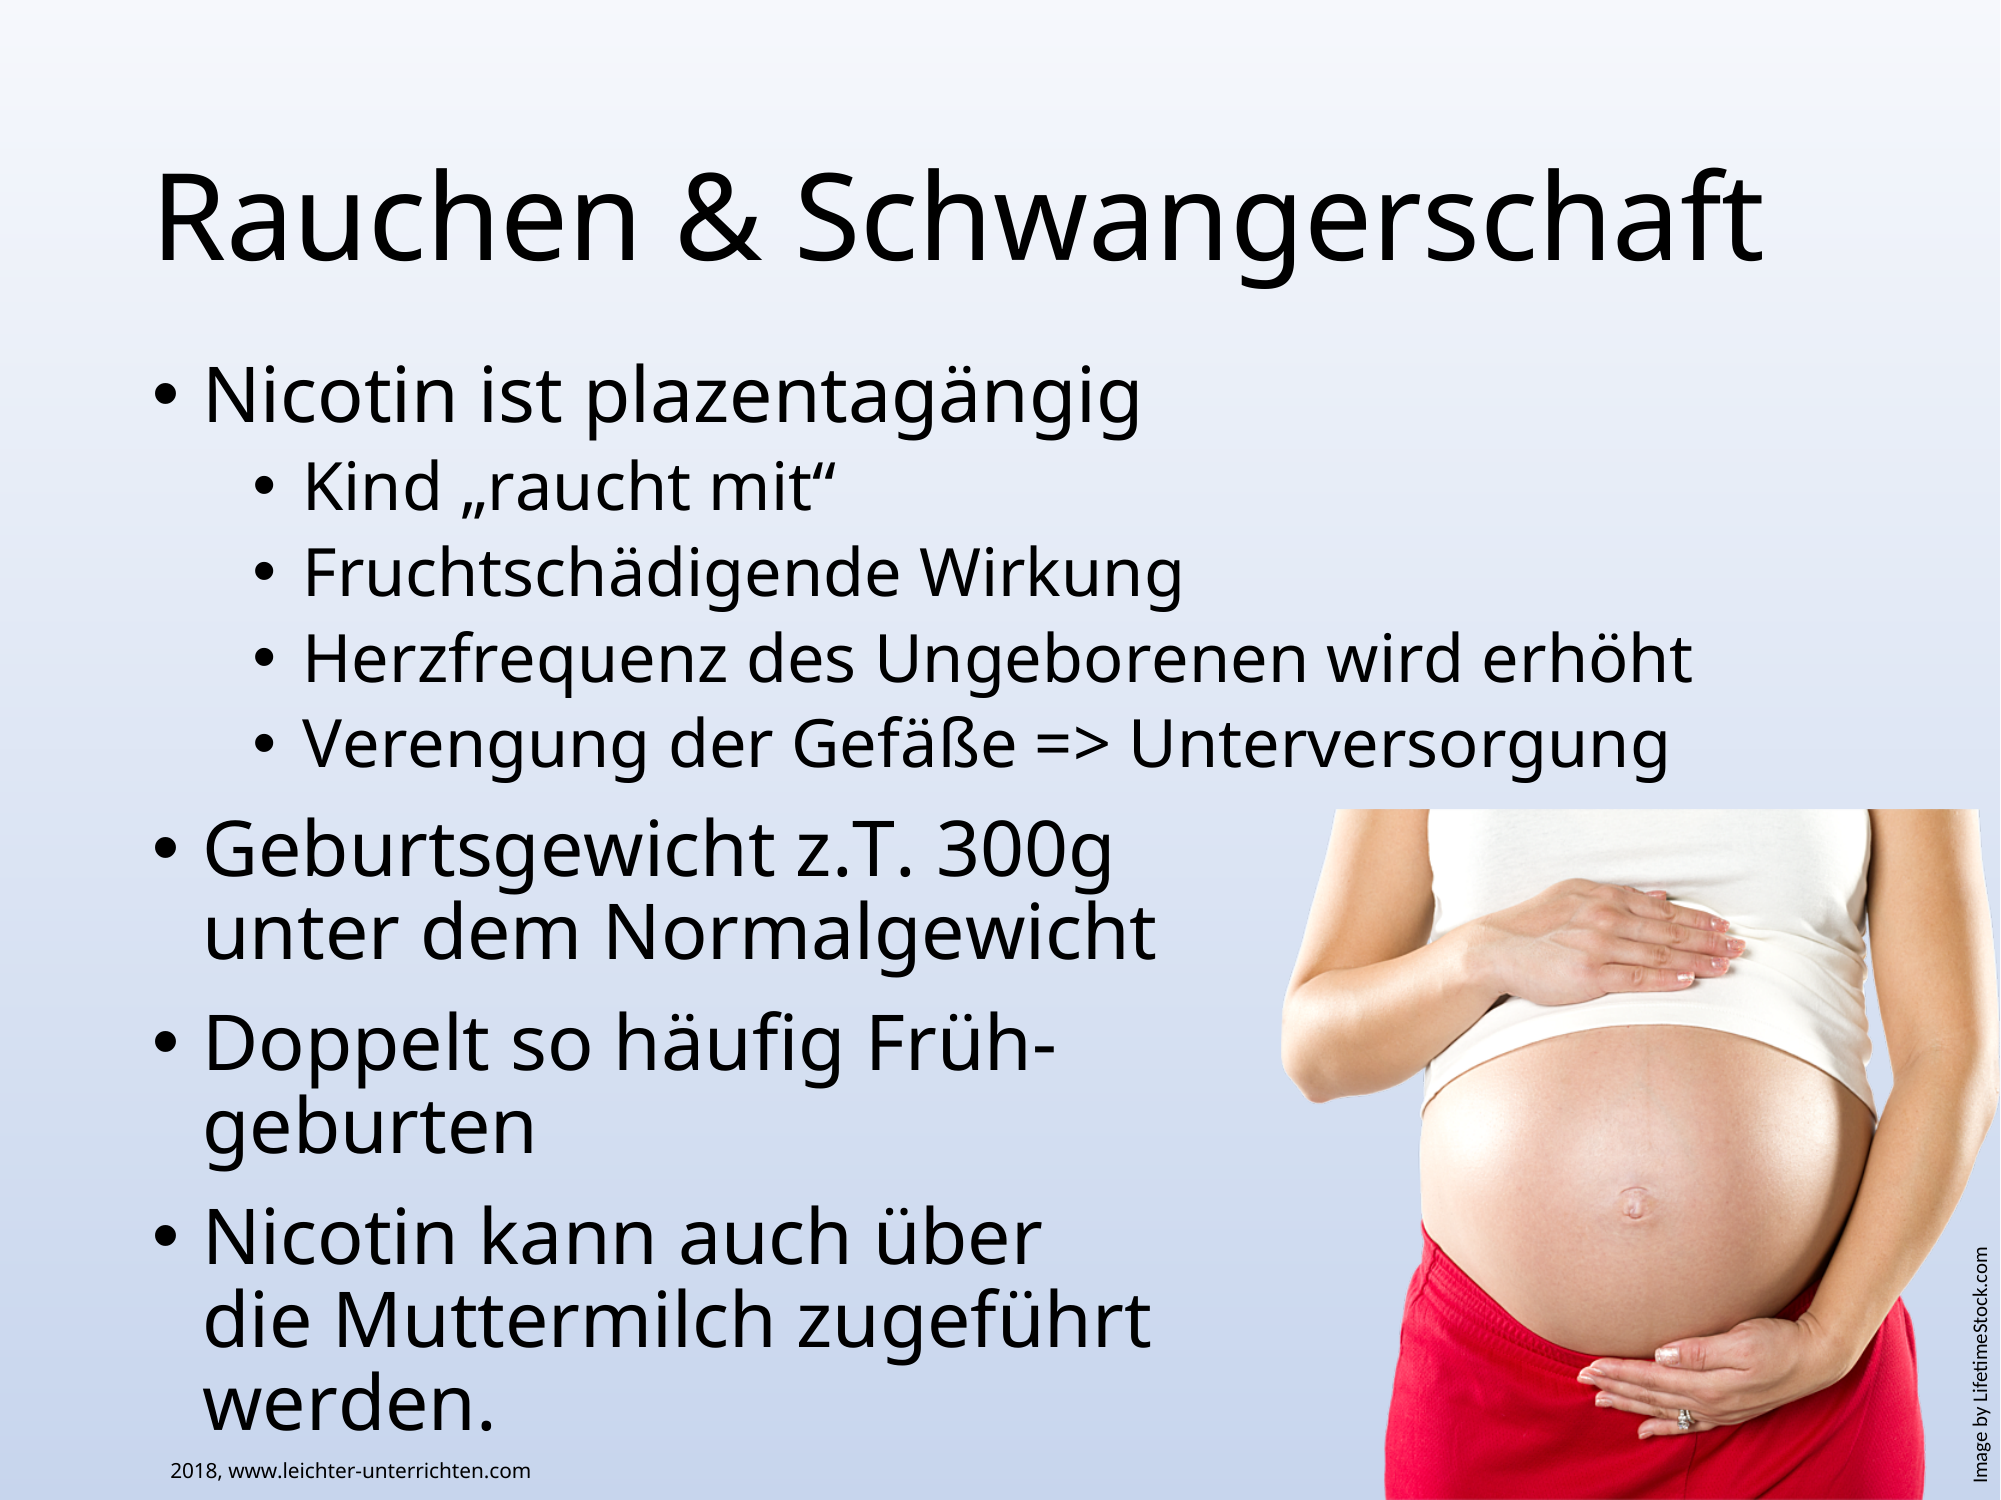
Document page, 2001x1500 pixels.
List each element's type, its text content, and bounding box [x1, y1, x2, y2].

title Rauchen & Schwangerschaft [135, 76, 1861, 367]
picture [1281, 809, 2001, 1500]
list Nicotin ist plazentagängig Kind „raucht mit“ Fruchtschädigende Wirkung Herzfrequenz des Ungeborenen wird erhöht Verengung der Gefäße => Unterversorgung Geburtsgewicht z.T. 300g unter dem Normalgewicht Doppelt so häufig Früh- geburten Nicotin kann auch über die Muttermilch zugeführt werden. [137, 348, 1936, 1465]
text_box Image by LifetimeStock.com [1958, 888, 2000, 1499]
